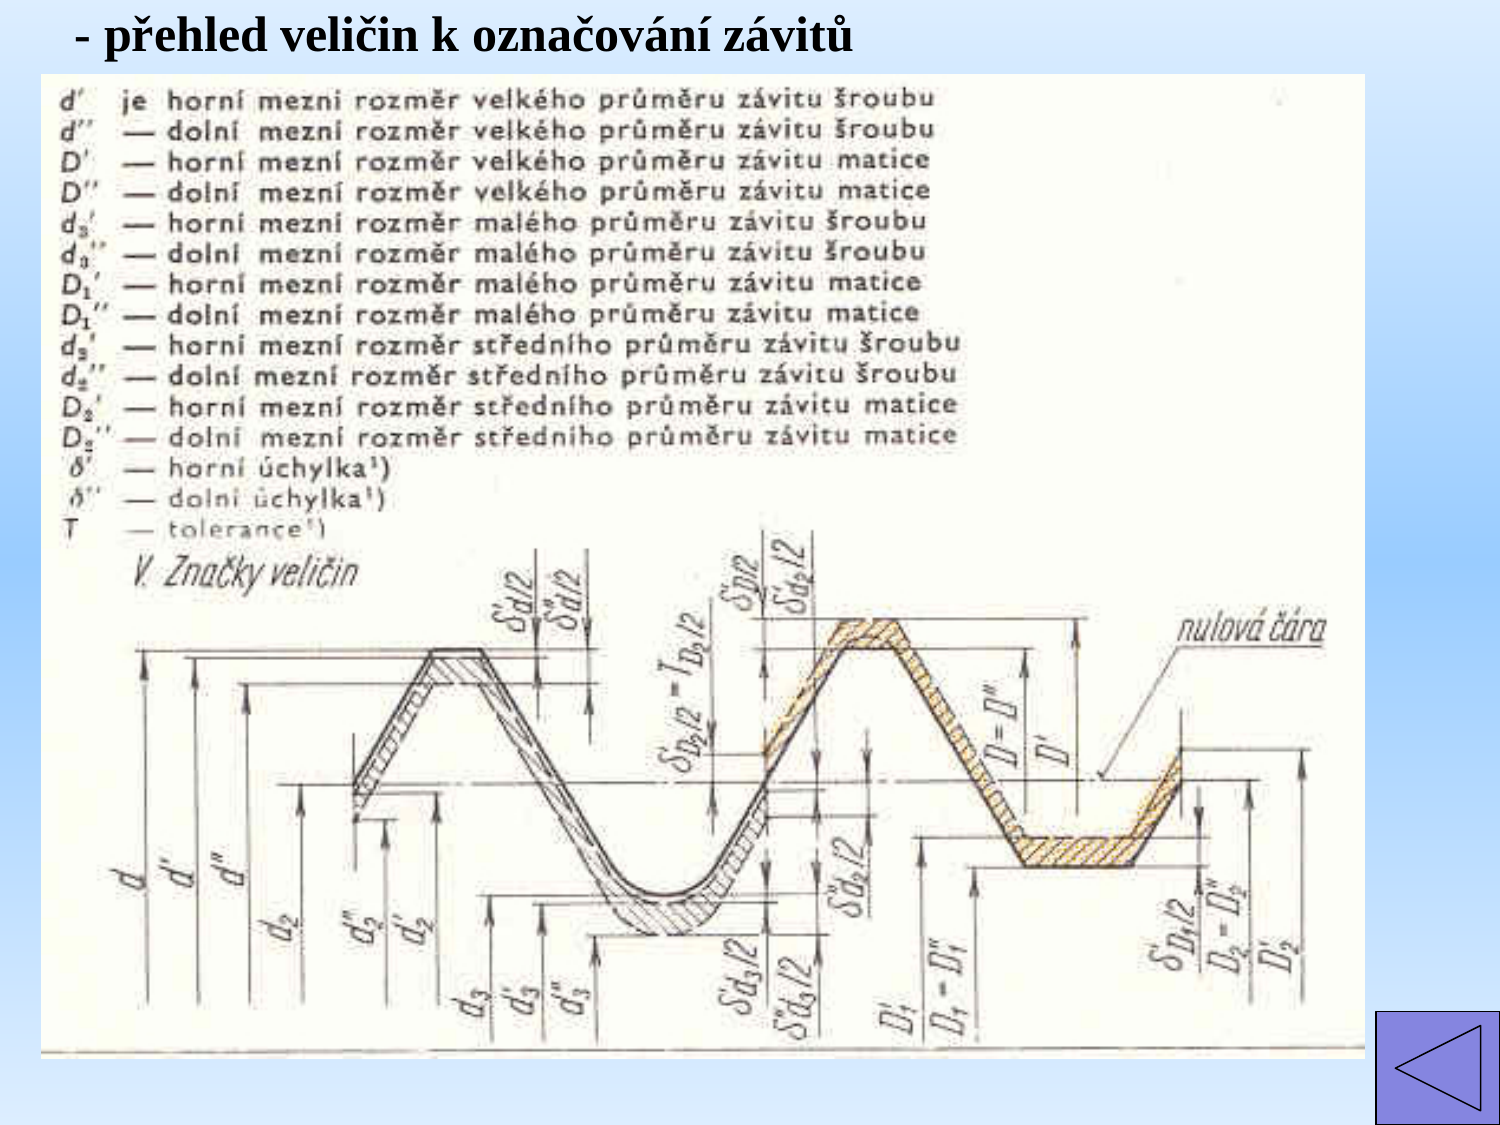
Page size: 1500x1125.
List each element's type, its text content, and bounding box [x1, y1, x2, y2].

text_box [1375, 1011, 1500, 1125]
picture [41, 75, 1365, 1059]
text_box - přehled veličin k označování závitů [59, 0, 882, 70]
